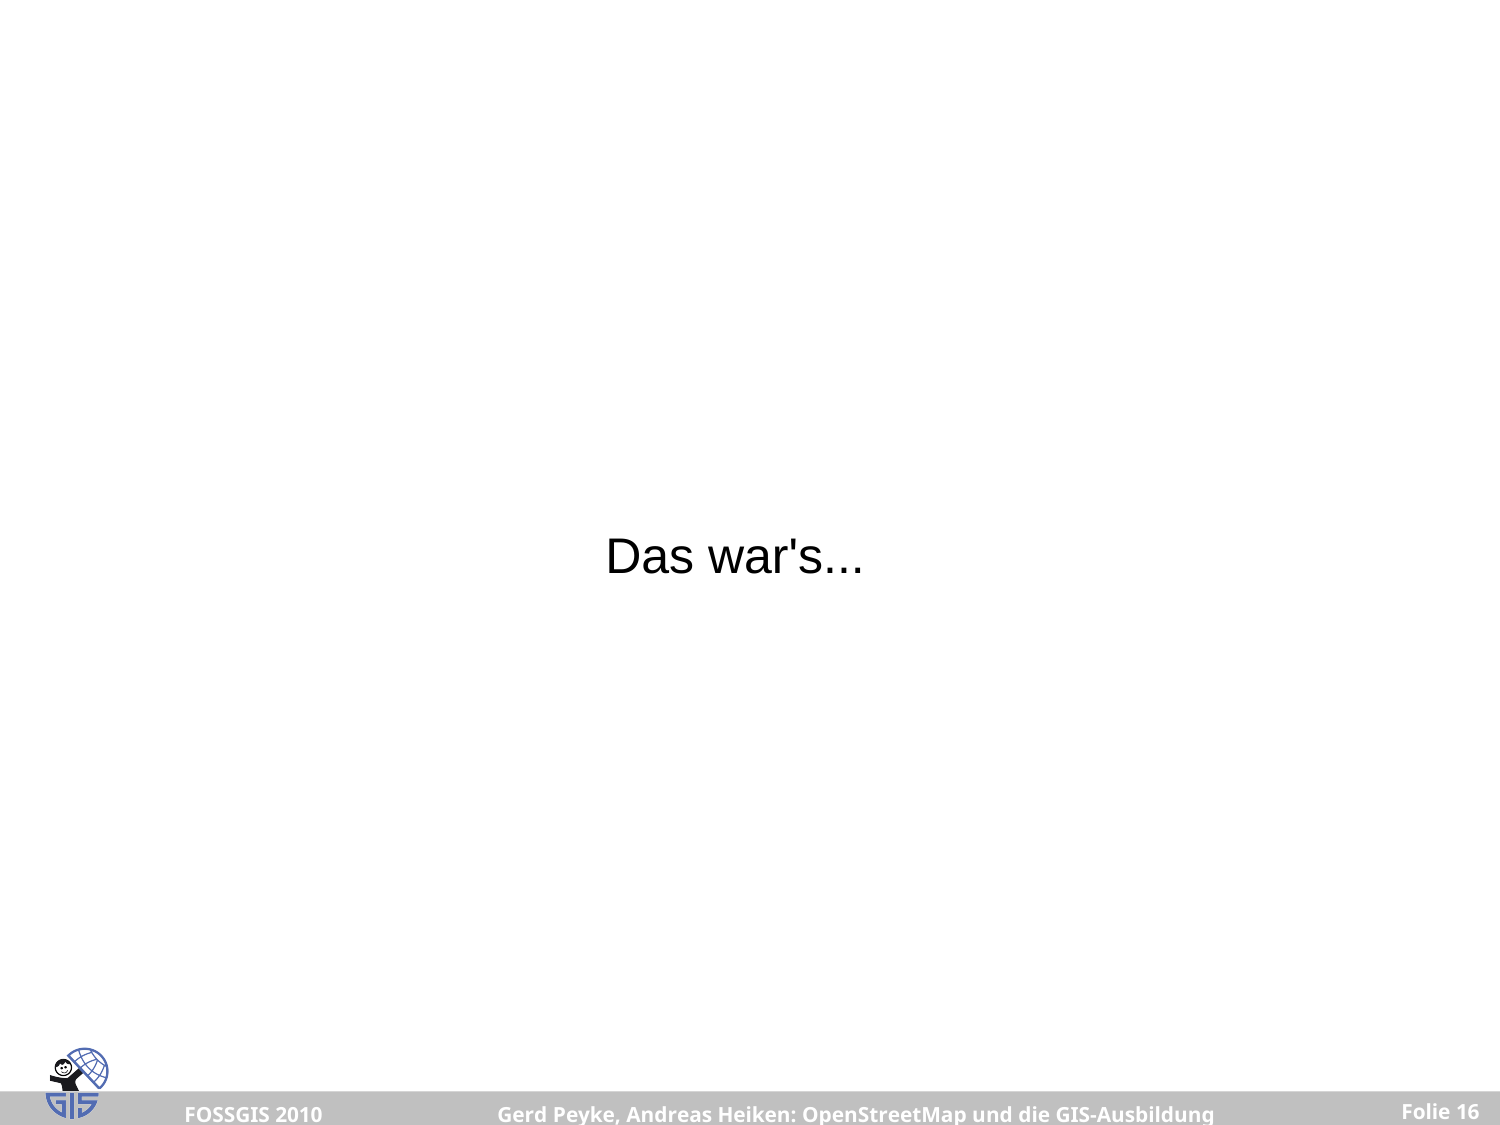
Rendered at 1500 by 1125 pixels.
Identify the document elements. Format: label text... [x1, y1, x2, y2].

picture [44, 1047, 110, 1120]
text_box Das war's... [590, 515, 880, 591]
